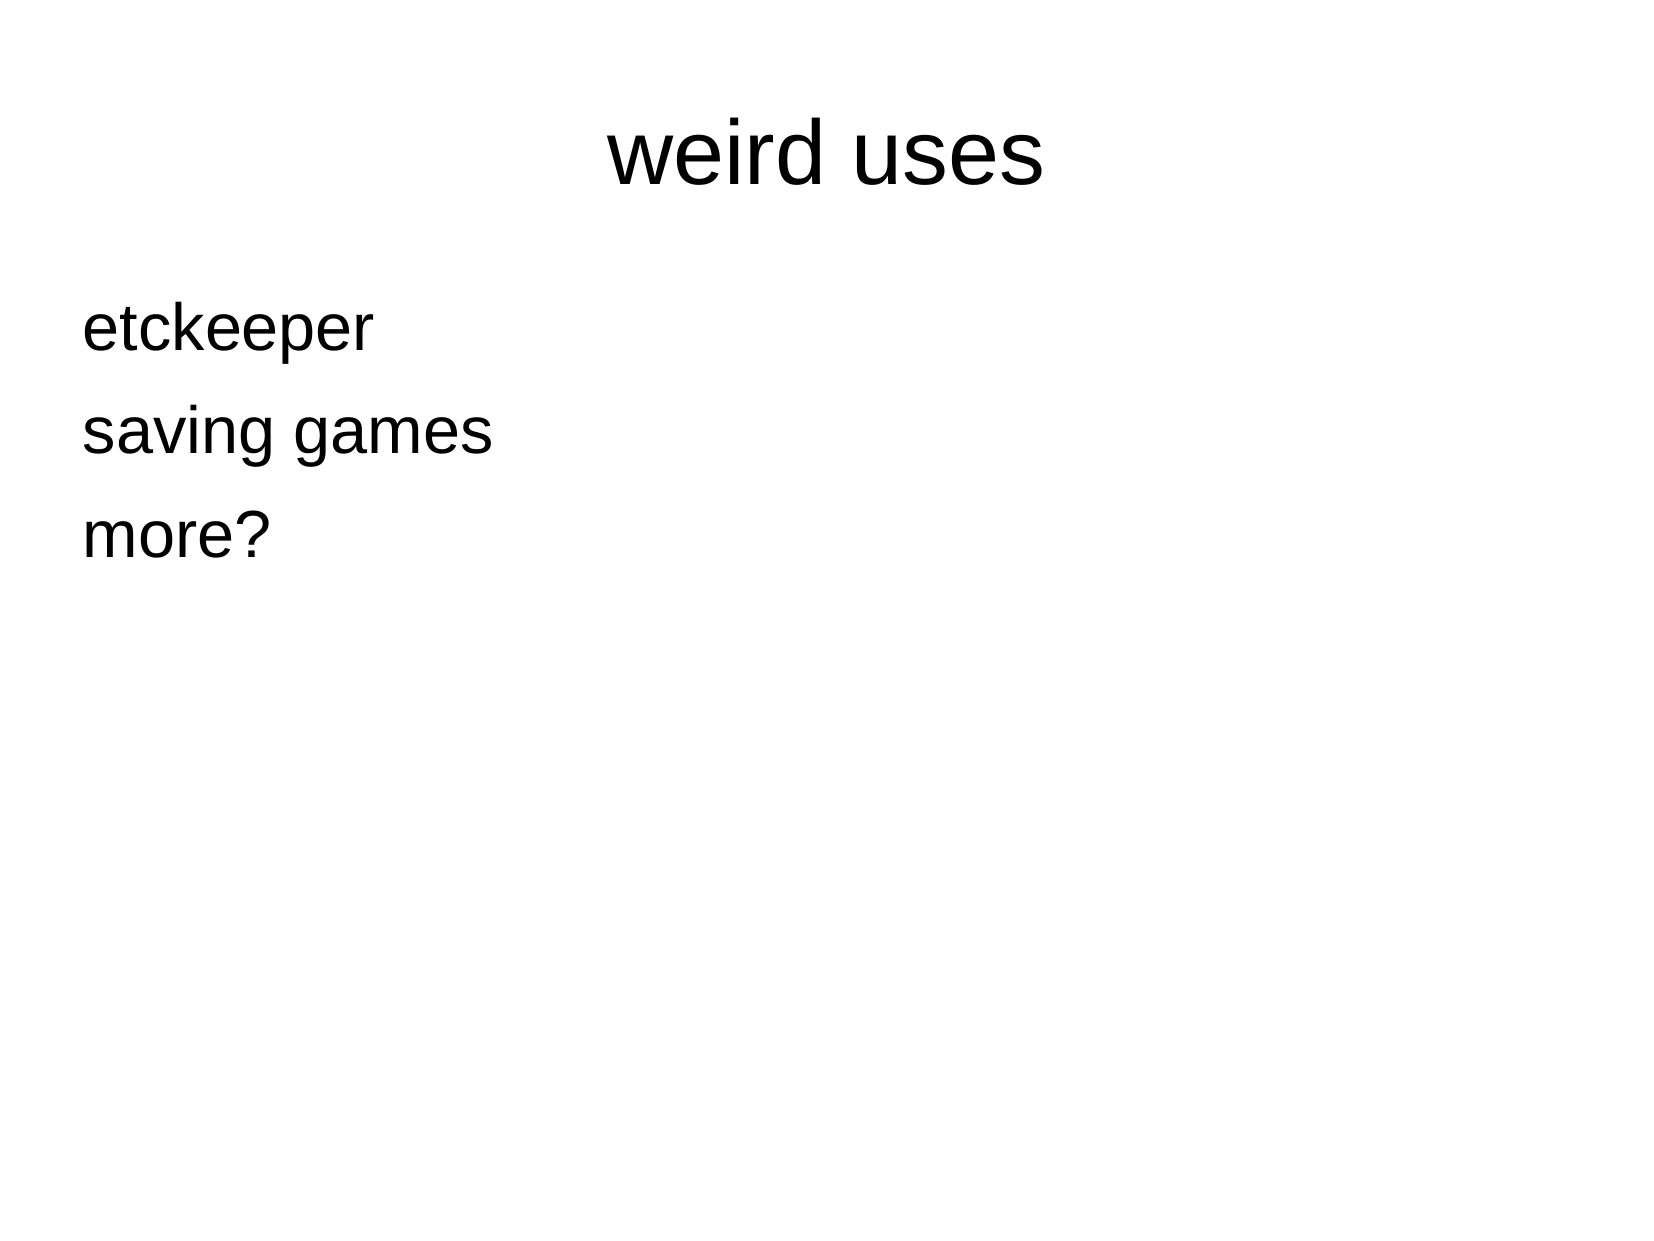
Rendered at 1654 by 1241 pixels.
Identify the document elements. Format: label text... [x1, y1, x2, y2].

title weird uses [82, 49, 1571, 257]
list etckeeper saving games more? [82, 290, 1571, 1010]
